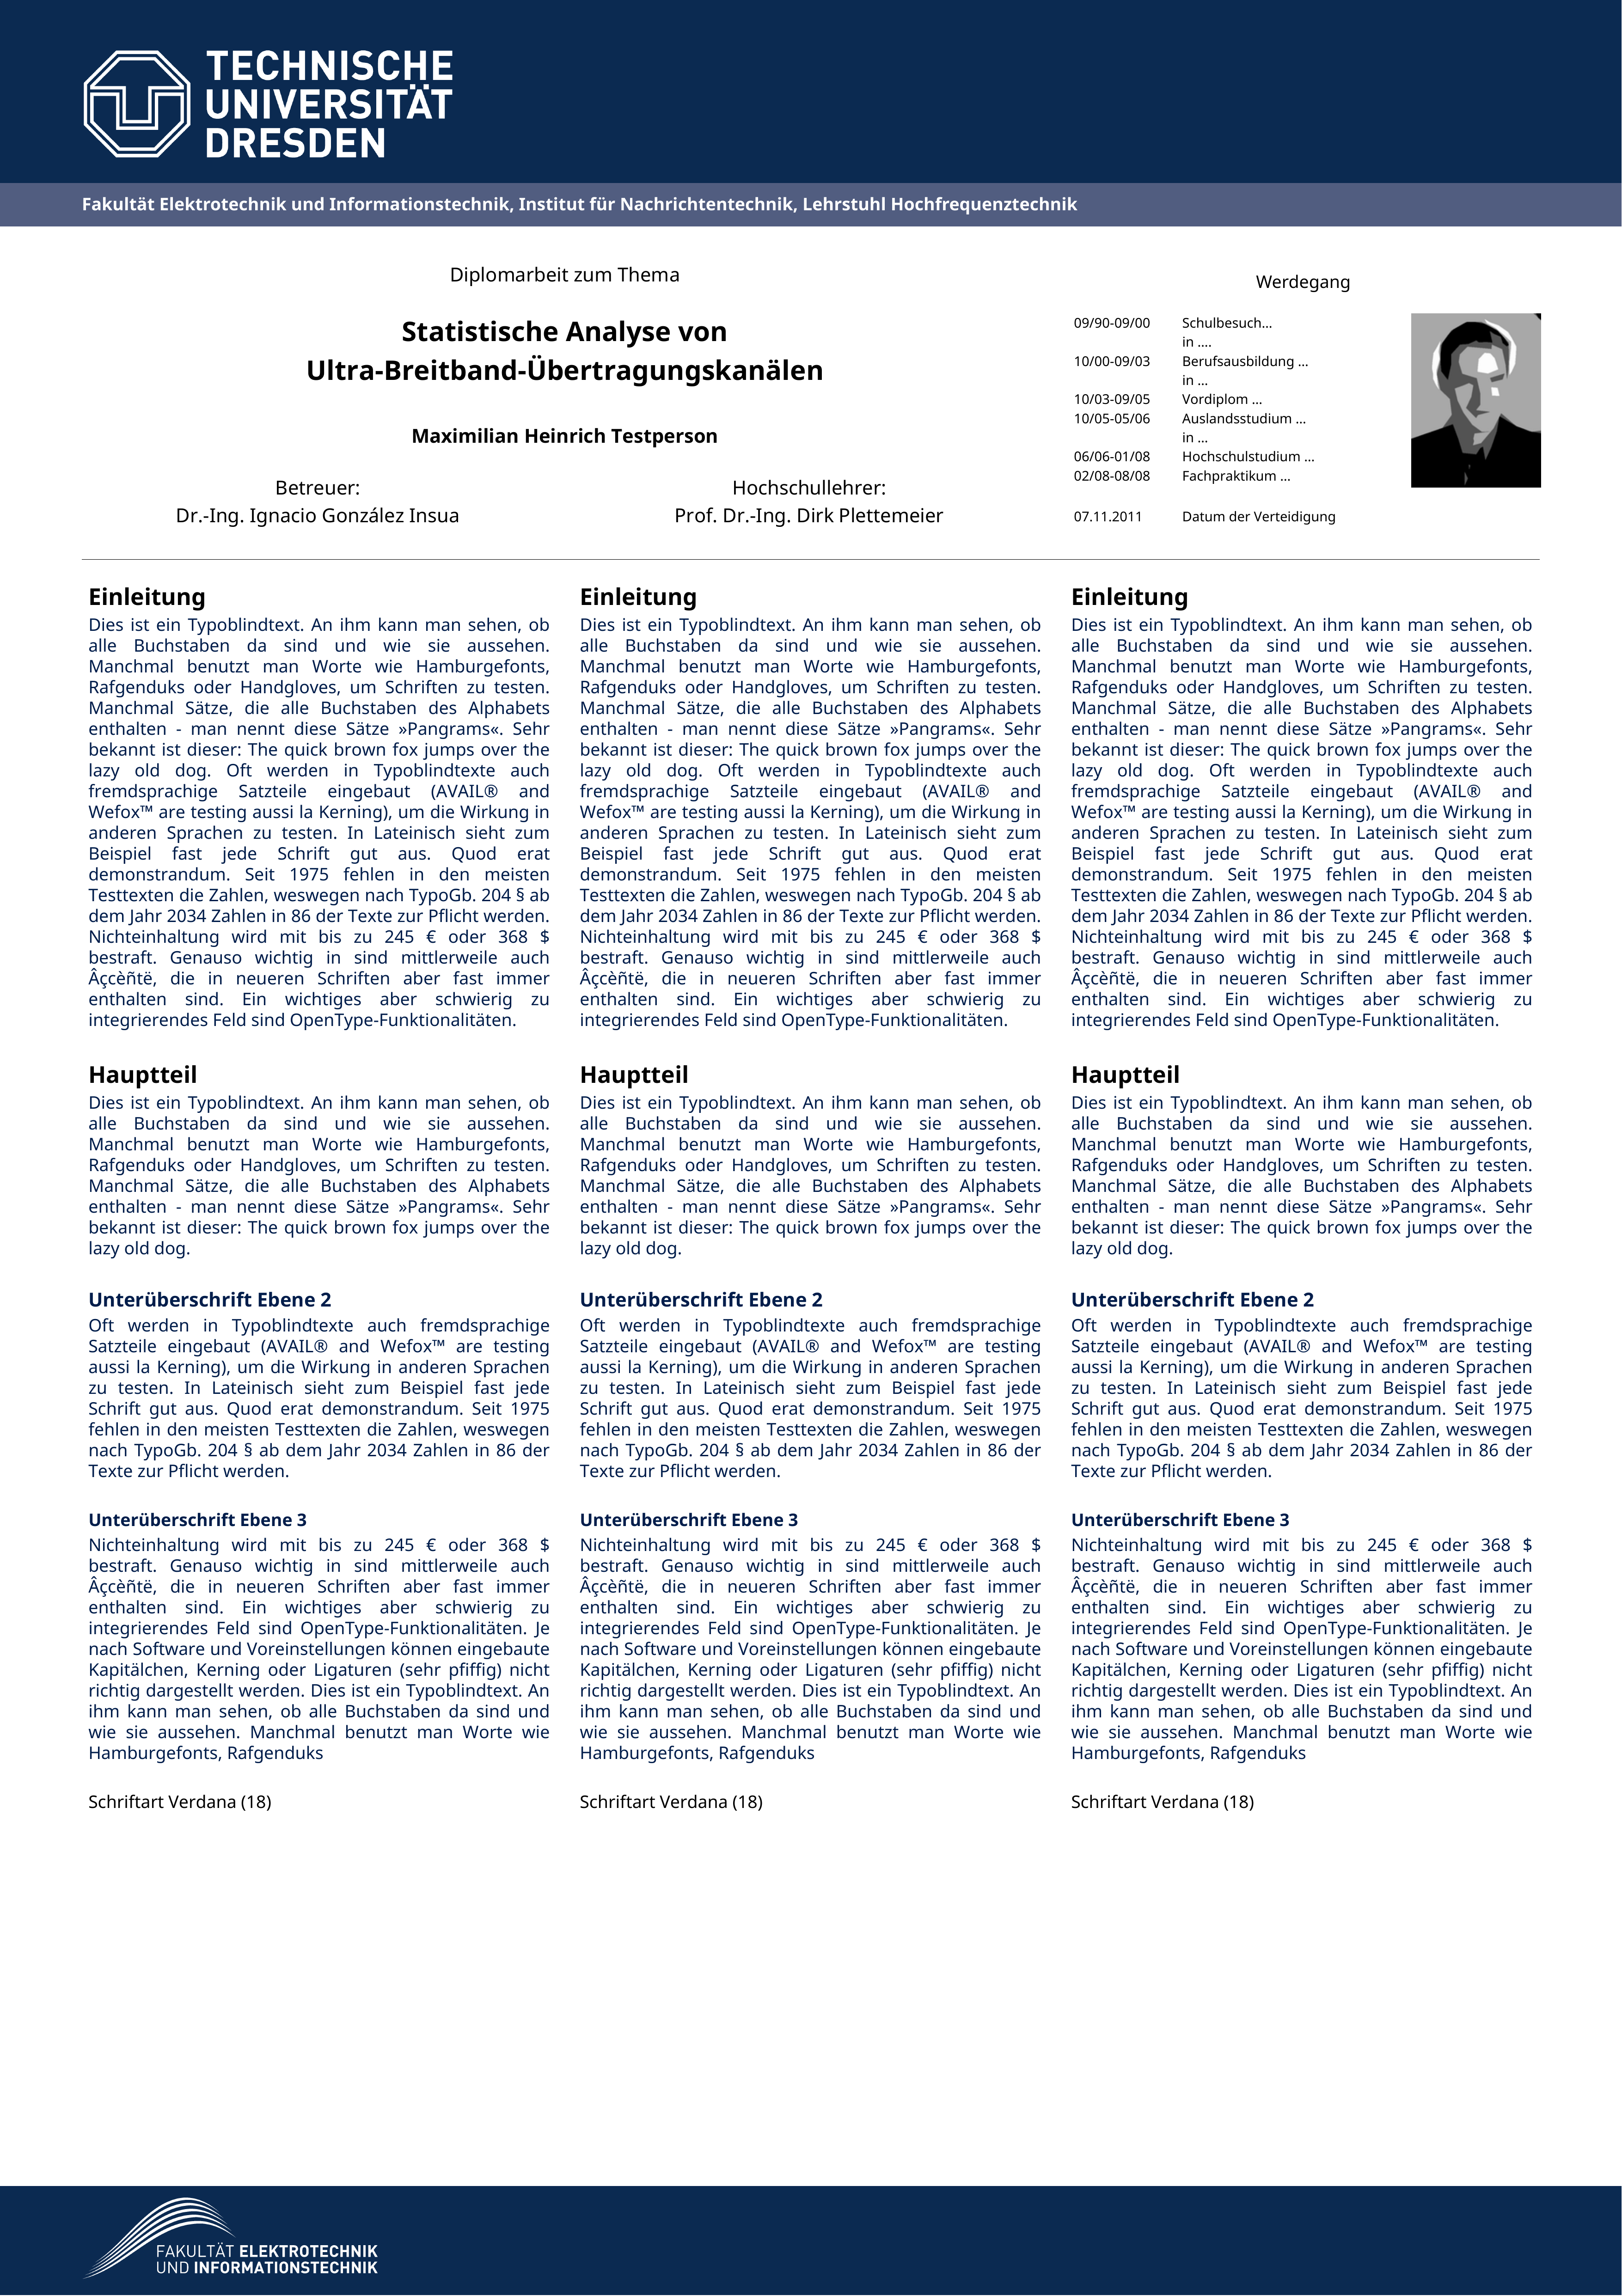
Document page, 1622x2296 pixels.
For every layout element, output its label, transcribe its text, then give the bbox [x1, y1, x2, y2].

text_box Werdegang [1067, 267, 1540, 300]
list Einleitung Dies ist ein Typoblindtext. An ihm kann man sehen, ob alle Buchstaben da sind und wie sie aussehen. Manchmal benutzt man Worte wie Hamburgefonts, Rafgenduks oder Handgloves, um Schriften zu testen. Manchmal Sätze, die alle Buchstaben des Alphabets enthalten - man nennt diese Sätze »Pangrams«. Sehr bekannt ist dieser: The quick brown fox jumps over the lazy old dog. Oft werden in Typoblindtexte auch fremdsprachige Satzteile eingebaut (AVAIL® and Wefox™ are testing aussi la Kerning), um die Wirkung in anderen Sprachen zu testen. In Lateinisch sieht zum Beispiel fast jede Schrift gut aus. Quod erat demonstrandum. Seit 1975 fehlen in den meisten Testtexten die Zahlen, weswegen nach TypoGb. 204 § ab dem Jahr 2034 Zahlen in 86 der Texte zur Pflicht werden. Nichteinhaltung wird mit bis zu 245 € oder 368 $ bestraft. Genauso wichtig in sind mittlerweile auch Âçcèñtë, die in neueren Schriften aber fast immer enthalten sind. Ein wichtiges aber schwierig zu integrierendes Feld sind OpenType-Funktionalitäten. Hauptteil Dies ist ein Typoblindtext. An ihm kann man sehen, ob alle Buchstaben da sind und wie sie aussehen. Manchmal benutzt man Worte wie Hamburgefonts, Rafgenduks oder Handgloves, um Schriften zu testen. Manchmal Sätze, die alle Buchstaben des Alphabets enthalten - man nennt diese Sätze »Pangrams«. Sehr bekannt ist dieser: The quick brown fox jumps over the lazy old dog. Unterüberschrift Ebene 2 Oft werden in Typoblindtexte auch fremdsprachige Satzteile eingebaut (AVAIL® and Wefox™ are testing aussi la Kerning), um die Wirkung in anderen Sprachen zu testen. In Lateinisch sieht zum Beispiel fast jede Schrift gut aus. Quod erat demonstrandum. Seit 1975 fehlen in den meisten Testtexten die Zahlen, weswegen nach TypoGb. 204 § ab dem Jahr 2034 Zahlen in 86 der Texte zur Pflicht werden. Unterüberschrift Ebene 3 Nichteinhaltung wird mit bis zu 245 € oder 368 $ bestraft. Genauso wichtig in sind mittlerweile auch Âçcèñtë, die in neueren Schriften aber fast immer enthalten sind. Ein wichtiges aber schwierig zu integrierendes Feld sind OpenType-Funktionalitäten. Je nach Software und Voreinstellungen können eingebaute Kapitälchen, Kerning oder Ligaturen (sehr pfiffig) nicht richtig dargestellt werden. Dies ist ein Typoblindtext. An ihm kann man sehen, ob alle Buchstaben da sind und wie sie aussehen. Manchmal benutzt man Worte wie Hamburgefonts, Rafgenduks Schriftart Verdana (18) [1065, 579, 1540, 2135]
list 09/90-09/00 Schulbesuch… in …. 10/00-09/03 Berufsausbildung … in … 10/03-09/05 Vordiplom … 10/05-05/06 Auslandsstudium … in … 06/06-01/08 Hochschulstudium … 02/08-08/08 Fachpraktikum … 07.11.2011 Datum der Verteidigung [1067, 560, 1406, 562]
list Betreuer: Dr.-Ing. Ignacio González Insua [82, 472, 554, 559]
list Hochschullehrer: Prof. Dr.-Ing. Dirk Plettemeier [573, 472, 1046, 559]
list Diplomarbeit zum Thema [267, 259, 863, 298]
list Maximilian Heinrich Testperson [185, 420, 945, 453]
picture [1411, 313, 1541, 488]
list Einleitung Dies ist ein Typoblindtext. An ihm kann man sehen, ob alle Buchstaben da sind und wie sie aussehen. Manchmal benutzt man Worte wie Hamburgefonts, Rafgenduks oder Handgloves, um Schriften zu testen. Manchmal Sätze, die alle Buchstaben des Alphabets enthalten - man nennt diese Sätze »Pangrams«. Sehr bekannt ist dieser: The quick brown fox jumps over the lazy old dog. Oft werden in Typoblindtexte auch fremdsprachige Satzteile eingebaut (AVAIL® and Wefox™ are testing aussi la Kerning), um die Wirkung in anderen Sprachen zu testen. In Lateinisch sieht zum Beispiel fast jede Schrift gut aus. Quod erat demonstrandum. Seit 1975 fehlen in den meisten Testtexten die Zahlen, weswegen nach TypoGb. 204 § ab dem Jahr 2034 Zahlen in 86 der Texte zur Pflicht werden. Nichteinhaltung wird mit bis zu 245 € oder 368 $ bestraft. Genauso wichtig in sind mittlerweile auch Âçcèñtë, die in neueren Schriften aber fast immer enthalten sind. Ein wichtiges aber schwierig zu integrierendes Feld sind OpenType-Funktionalitäten. Hauptteil Dies ist ein Typoblindtext. An ihm kann man sehen, ob alle Buchstaben da sind und wie sie aussehen. Manchmal benutzt man Worte wie Hamburgefonts, Rafgenduks oder Handgloves, um Schriften zu testen. Manchmal Sätze, die alle Buchstaben des Alphabets enthalten - man nennt diese Sätze »Pangrams«. Sehr bekannt ist dieser: The quick brown fox jumps over the lazy old dog. Unterüberschrift Ebene 2 Oft werden in Typoblindtexte auch fremdsprachige Satzteile eingebaut (AVAIL® and Wefox™ are testing aussi la Kerning), um die Wirkung in anderen Sprachen zu testen. In Lateinisch sieht zum Beispiel fast jede Schrift gut aus. Quod erat demonstrandum. Seit 1975 fehlen in den meisten Testtexten die Zahlen, weswegen nach TypoGb. 204 § ab dem Jahr 2034 Zahlen in 86 der Texte zur Pflicht werden. Unterüberschrift Ebene 3 Nichteinhaltung wird mit bis zu 245 € oder 368 $ bestraft. Genauso wichtig in sind mittlerweile auch Âçcèñtë, die in neueren Schriften aber fast immer enthalten sind. Ein wichtiges aber schwierig zu integrierendes Feld sind OpenType-Funktionalitäten. Je nach Software und Voreinstellungen können eingebaute Kapitälchen, Kerning oder Ligaturen (sehr pfiffig) nicht richtig dargestellt werden. Dies ist ein Typoblindtext. An ihm kann man sehen, ob alle Buchstaben da sind und wie sie aussehen. Manchmal benutzt man Worte wie Hamburgefonts, Rafgenduks Schriftart Verdana (18) [82, 579, 557, 2135]
list Statistische Analyse von Ultra-Breitband-Übertragungskanälen [85, 311, 1046, 414]
list 09/90-09/00 Schulbesuch… in …. 10/00-09/03 Berufsausbildung … in … 10/03-09/05 Vordiplom … 10/05-05/06 Auslandsstudium … in … 06/06-01/08 Hochschulstudium … 02/08-08/08 Fachpraktikum … 07.11.2011 Datum der Verteidigung [1067, 311, 1406, 559]
list Einleitung Dies ist ein Typoblindtext. An ihm kann man sehen, ob alle Buchstaben da sind und wie sie aussehen. Manchmal benutzt man Worte wie Hamburgefonts, Rafgenduks oder Handgloves, um Schriften zu testen. Manchmal Sätze, die alle Buchstaben des Alphabets enthalten - man nennt diese Sätze »Pangrams«. Sehr bekannt ist dieser: The quick brown fox jumps over the lazy old dog. Oft werden in Typoblindtexte auch fremdsprachige Satzteile eingebaut (AVAIL® and Wefox™ are testing aussi la Kerning), um die Wirkung in anderen Sprachen zu testen. In Lateinisch sieht zum Beispiel fast jede Schrift gut aus. Quod erat demonstrandum. Seit 1975 fehlen in den meisten Testtexten die Zahlen, weswegen nach TypoGb. 204 § ab dem Jahr 2034 Zahlen in 86 der Texte zur Pflicht werden. Nichteinhaltung wird mit bis zu 245 € oder 368 $ bestraft. Genauso wichtig in sind mittlerweile auch Âçcèñtë, die in neueren Schriften aber fast immer enthalten sind. Ein wichtiges aber schwierig zu integrierendes Feld sind OpenType-Funktionalitäten. Hauptteil Dies ist ein Typoblindtext. An ihm kann man sehen, ob alle Buchstaben da sind und wie sie aussehen. Manchmal benutzt man Worte wie Hamburgefonts, Rafgenduks oder Handgloves, um Schriften zu testen. Manchmal Sätze, die alle Buchstaben des Alphabets enthalten - man nennt diese Sätze »Pangrams«. Sehr bekannt ist dieser: The quick brown fox jumps over the lazy old dog. Unterüberschrift Ebene 2 Oft werden in Typoblindtexte auch fremdsprachige Satzteile eingebaut (AVAIL® and Wefox™ are testing aussi la Kerning), um die Wirkung in anderen Sprachen zu testen. In Lateinisch sieht zum Beispiel fast jede Schrift gut aus. Quod erat demonstrandum. Seit 1975 fehlen in den meisten Testtexten die Zahlen, weswegen nach TypoGb. 204 § ab dem Jahr 2034 Zahlen in 86 der Texte zur Pflicht werden. Unterüberschrift Ebene 3 Nichteinhaltung wird mit bis zu 245 € oder 368 $ bestraft. Genauso wichtig in sind mittlerweile auch Âçcèñtë, die in neueren Schriften aber fast immer enthalten sind. Ein wichtiges aber schwierig zu integrierendes Feld sind OpenType-Funktionalitäten. Je nach Software und Voreinstellungen können eingebaute Kapitälchen, Kerning oder Ligaturen (sehr pfiffig) nicht richtig dargestellt werden. Dies ist ein Typoblindtext. An ihm kann man sehen, ob alle Buchstaben da sind und wie sie aussehen. Manchmal benutzt man Worte wie Hamburgefonts, Rafgenduks Schriftart Verdana (18) [573, 579, 1048, 2135]
